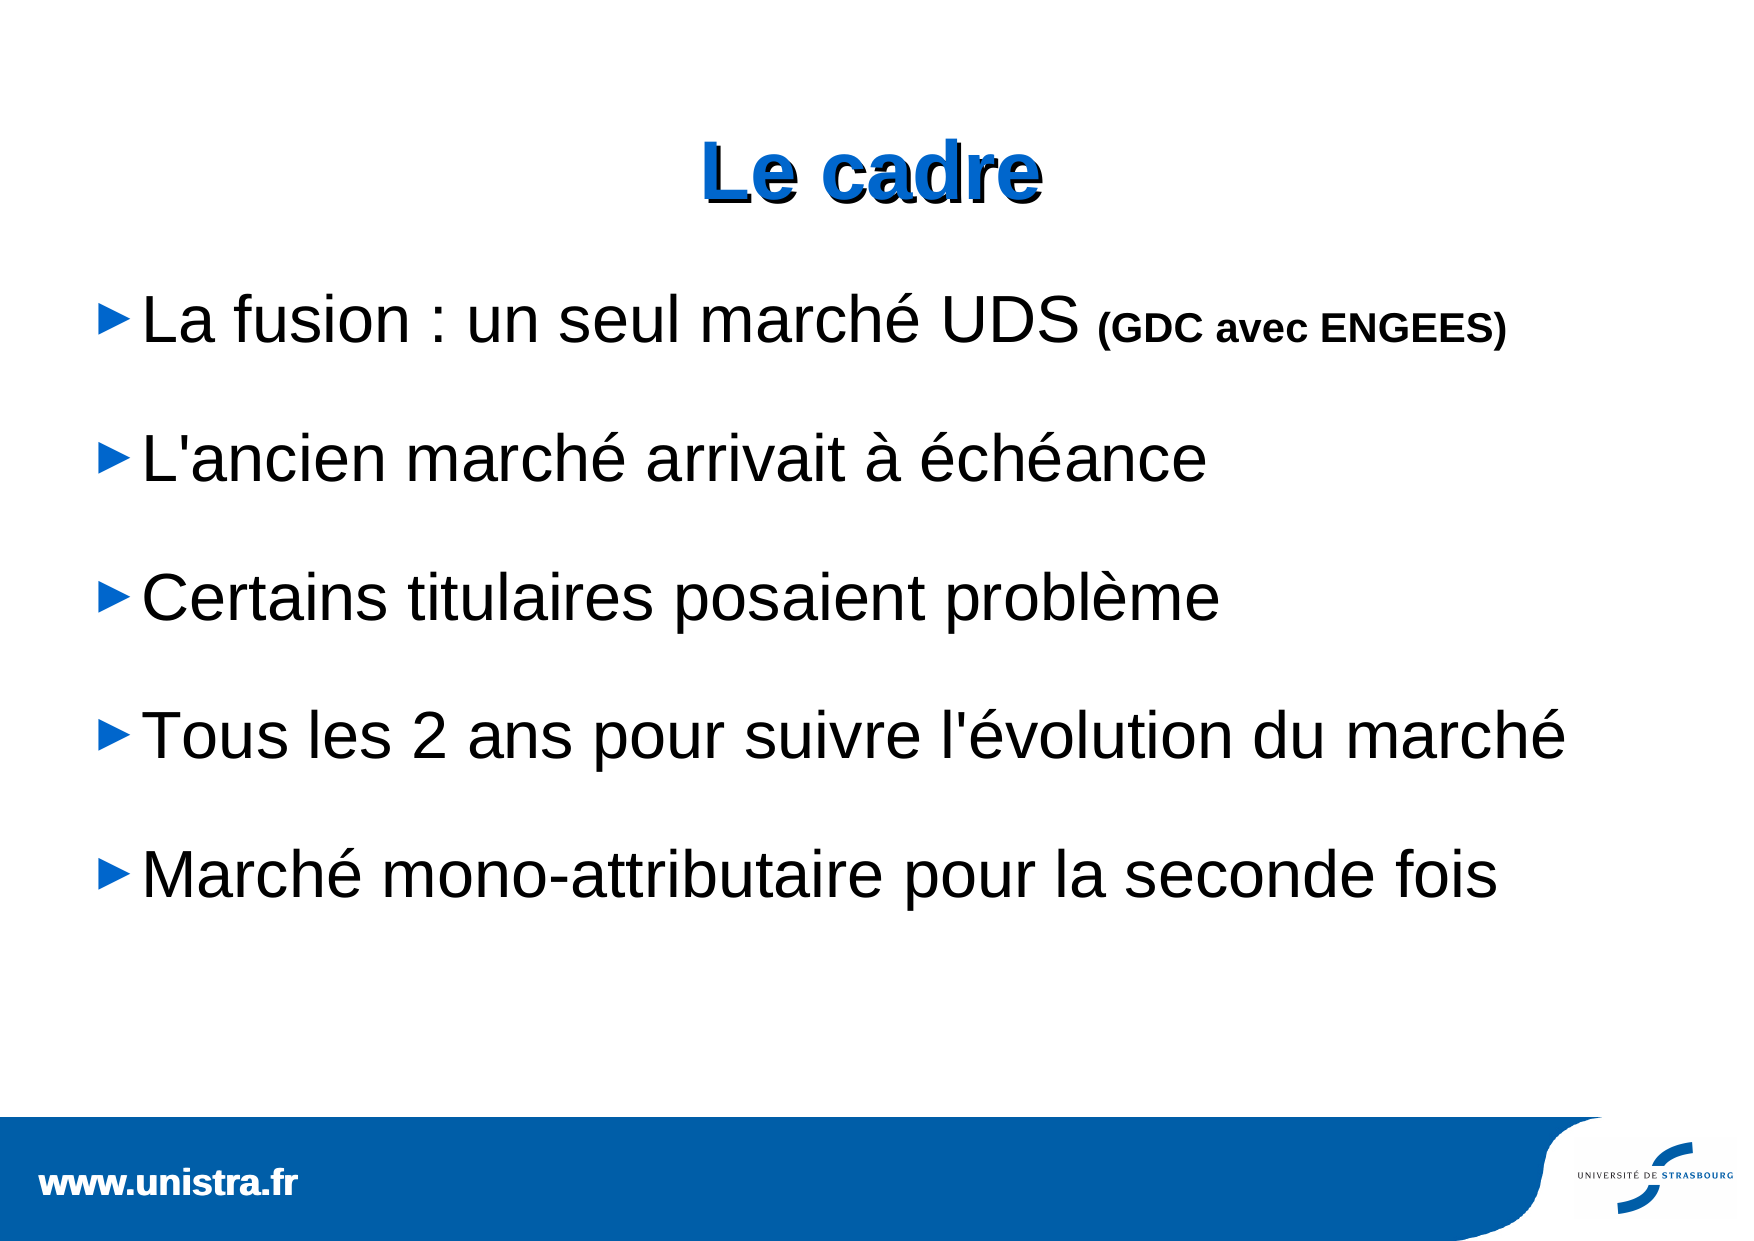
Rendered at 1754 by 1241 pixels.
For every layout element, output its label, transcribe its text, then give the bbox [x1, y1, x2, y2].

title Le cadre [29, 116, 1713, 217]
list La fusion : un seul marché UDS (GDC avec ENGEES) L'ancien marché arrivait à échéance Certains titulaires posaient problème Tous les 2 ans pour suivre l'évolution du marché Marché mono-attributaire pour la seconde fois [88, 236, 1654, 1093]
picture [0, 1115, 1737, 1241]
